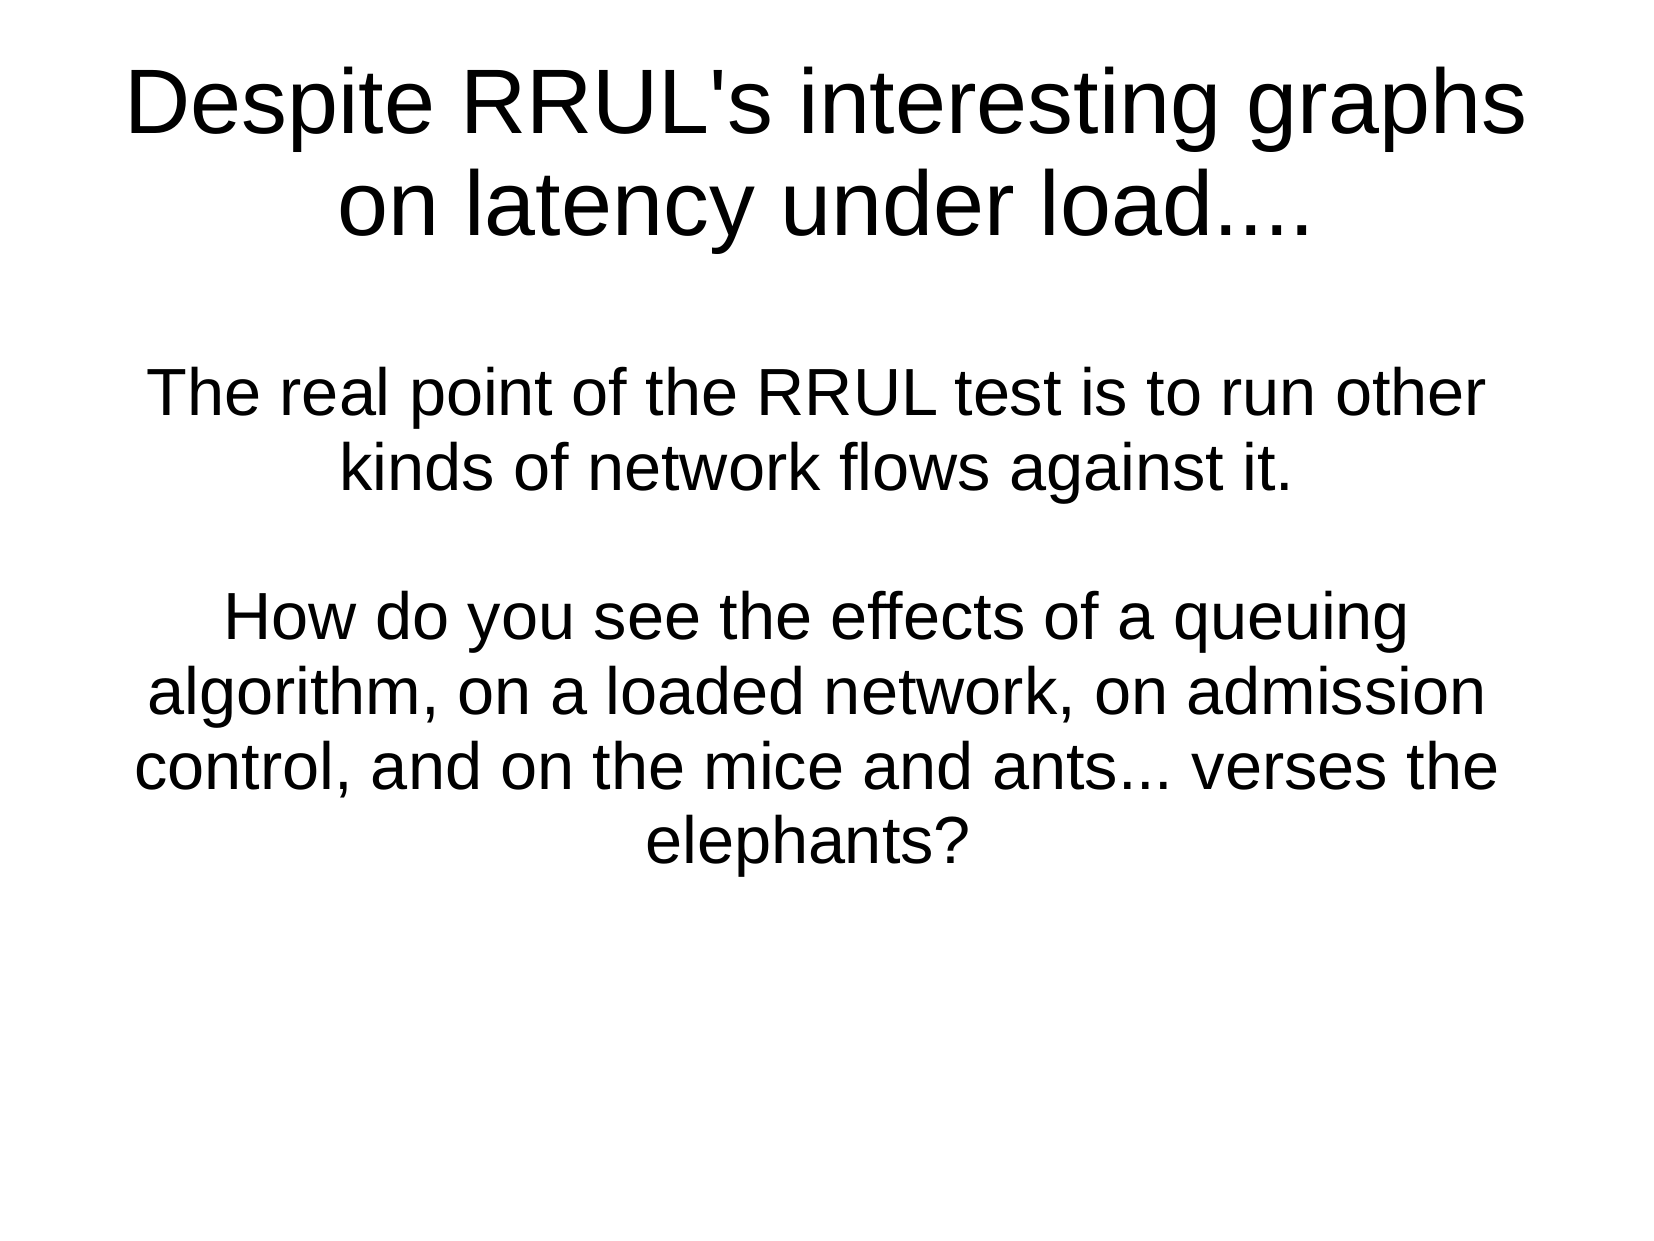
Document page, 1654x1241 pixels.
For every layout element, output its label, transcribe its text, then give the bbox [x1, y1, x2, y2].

subtitle The real point of the RRUL test is to run other kinds of network flows against it. How do you see the effects of a queuing algorithm, on a loaded network, on admission control, and on the mice and ants... verses the elephants? [90, 354, 1546, 1103]
title Despite RRUL's interesting graphs on latency under load.... [82, 49, 1571, 257]
